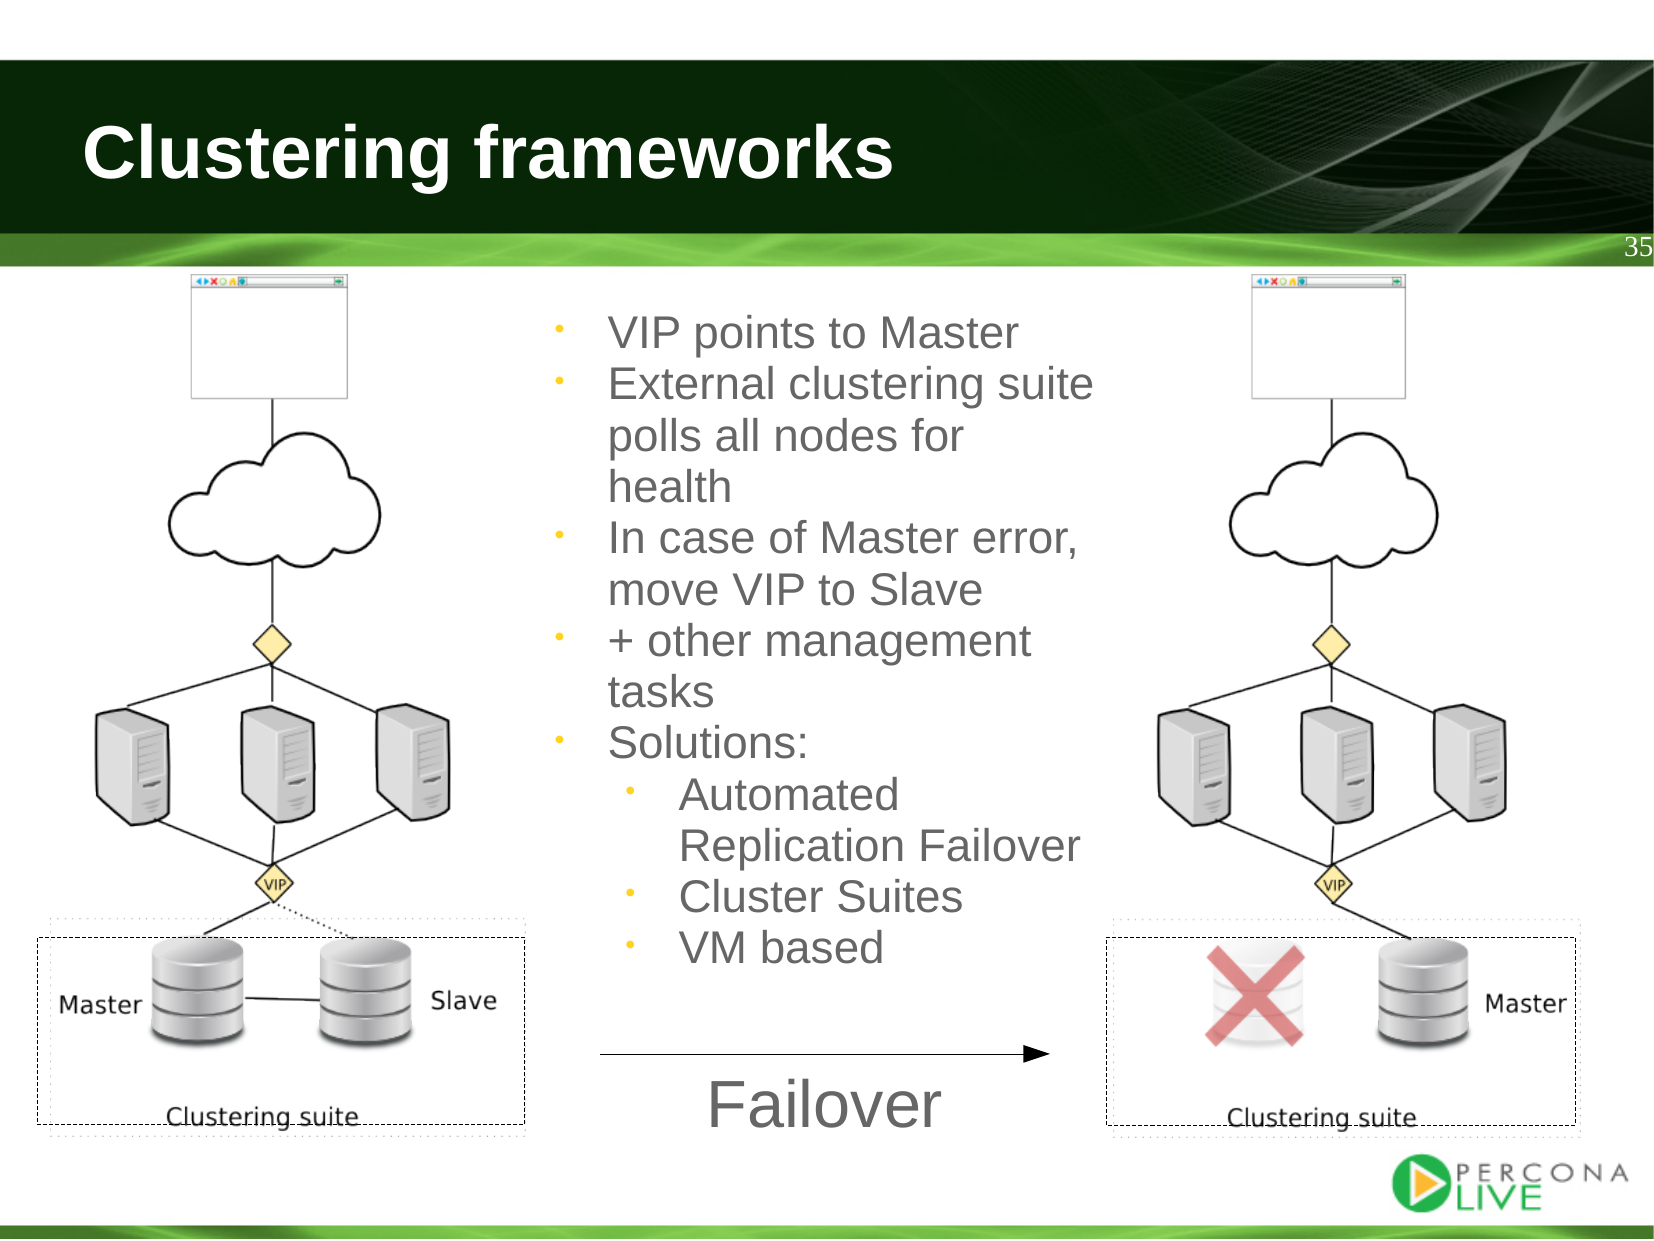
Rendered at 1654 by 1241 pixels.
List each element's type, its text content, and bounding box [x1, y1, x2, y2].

list VIP points to Master External clustering suite polls all nodes for health In case of Master error, move VIP to Slave + other management tasks Solutions: Automated Replication Failover Cluster Suites VM based [536, 307, 1100, 974]
list Failover [525, 1067, 1126, 1143]
title Clustering frameworks [82, 49, 1571, 257]
picture [0, 1, 1654, 1239]
